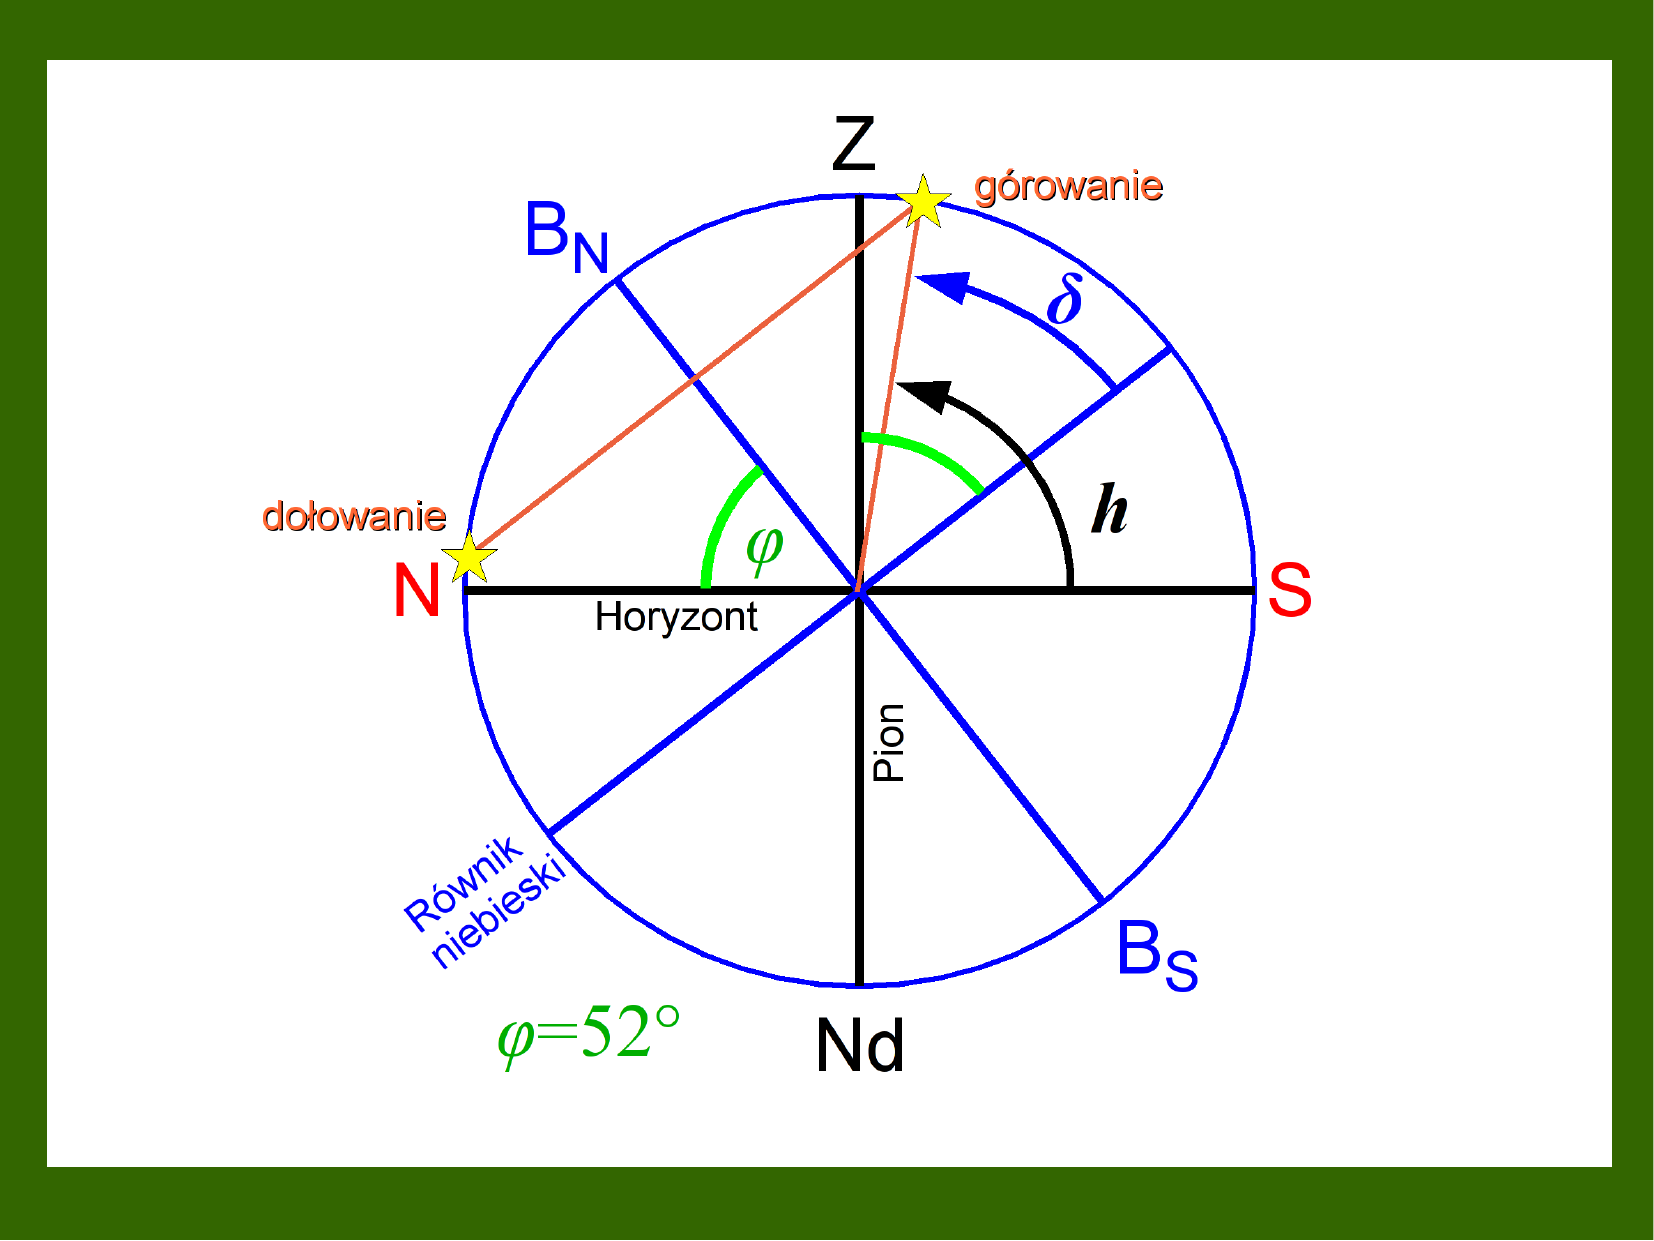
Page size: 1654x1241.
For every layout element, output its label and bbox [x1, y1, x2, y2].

picture [47, 60, 1612, 1168]
